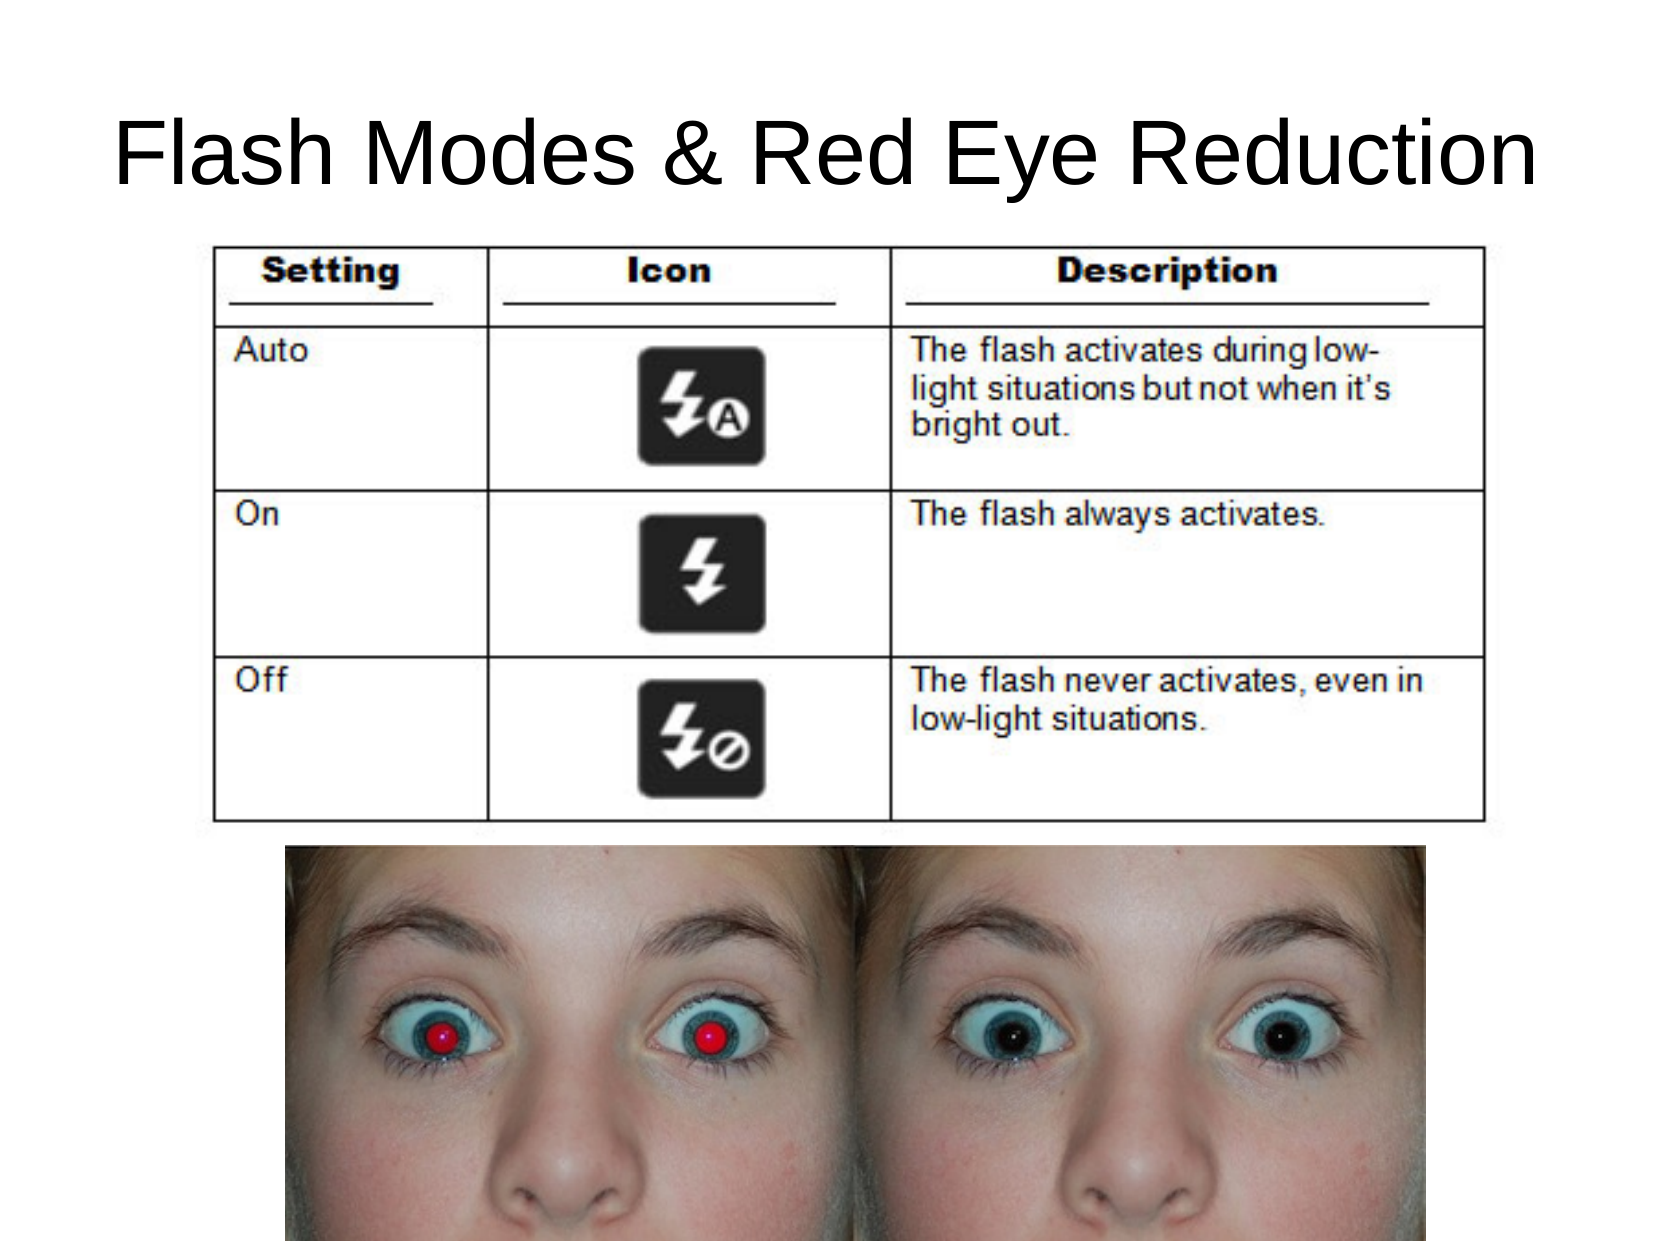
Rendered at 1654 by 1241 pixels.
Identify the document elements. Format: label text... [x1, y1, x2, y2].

title Flash Modes & Red Eye Reduction [82, 49, 1571, 257]
picture [195, 224, 1508, 1241]
